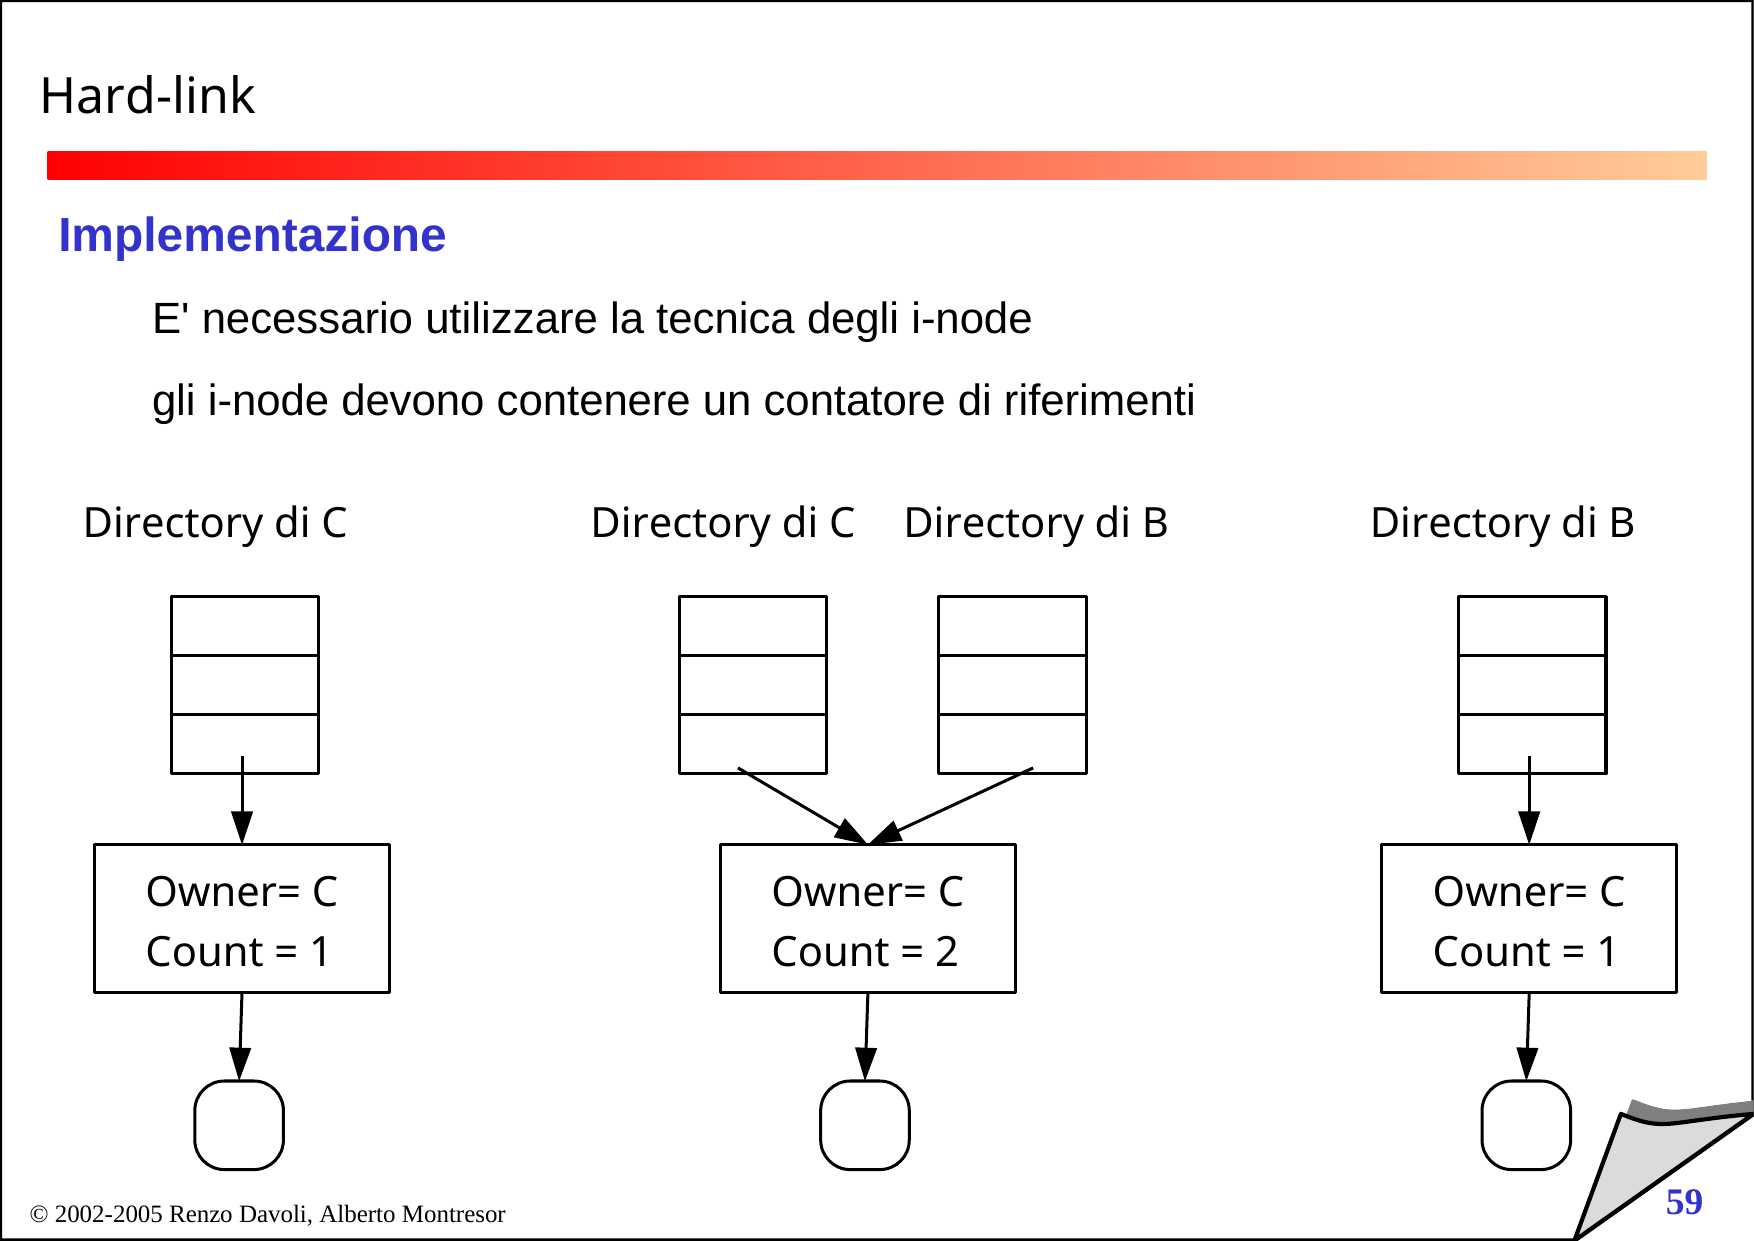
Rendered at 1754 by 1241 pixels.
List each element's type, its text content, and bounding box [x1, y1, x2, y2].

text_box 6-11 [1074, 152, 1078, 179]
text_box Directory di C [590, 490, 868, 610]
text_box Start [1469, 152, 1474, 179]
text_box Owner= C Count = 1 [1381, 844, 1677, 993]
text_box Directory di B [1369, 490, 1647, 610]
text_box Owner= C Count = 2 [720, 844, 1016, 993]
text_box Directory di B [903, 490, 1181, 610]
text_box Directory di C [82, 490, 360, 610]
title Hard-link [40, 49, 1713, 144]
list Implementazione E' necessario utilizzare la tecnica degli i-node gli i-node devono contenere un contatore di riferimenti [58, 206, 1695, 447]
text_box Owner= C Count = 1 [94, 844, 390, 993]
